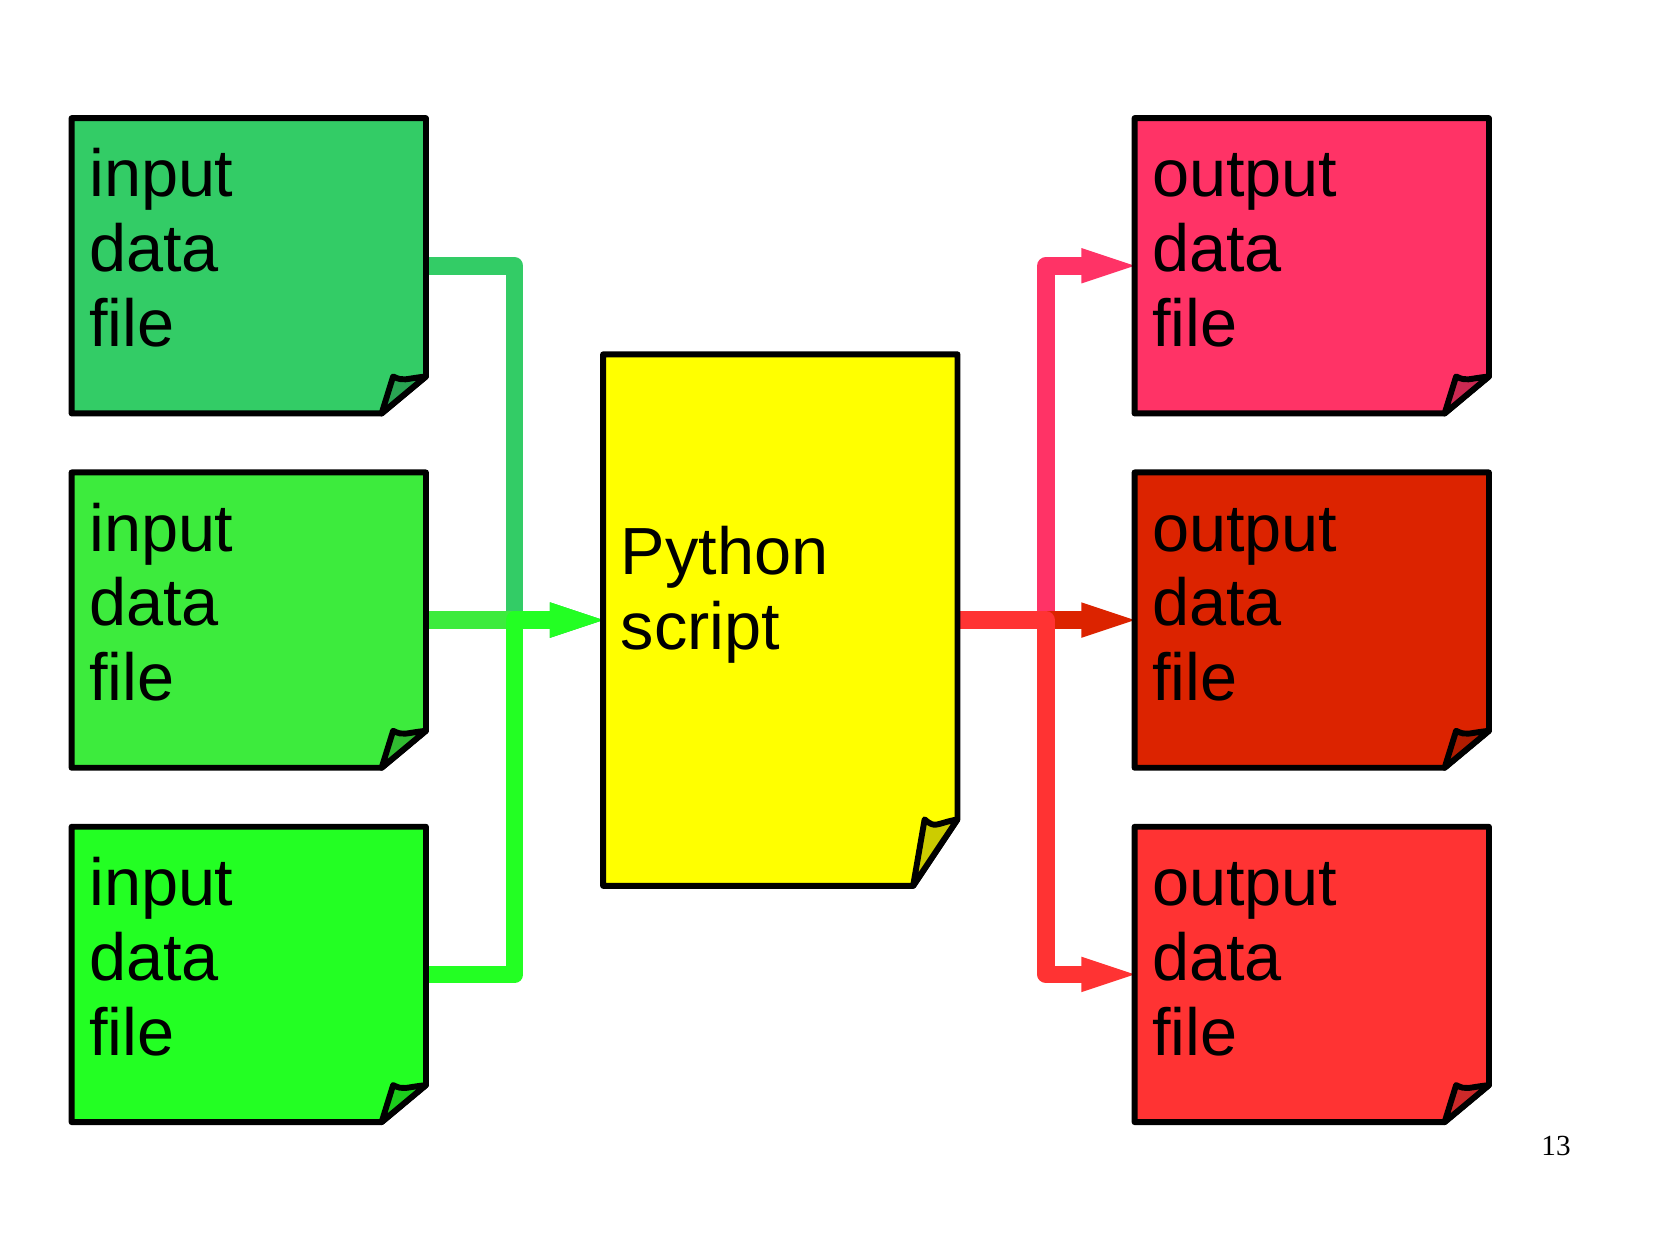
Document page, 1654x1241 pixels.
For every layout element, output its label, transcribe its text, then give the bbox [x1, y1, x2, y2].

text_box input data file [71, 472, 426, 768]
text_box Python script [603, 354, 958, 886]
text_box output data file [1134, 826, 1489, 1123]
text_box input data file [71, 826, 426, 1123]
text_box output data file [1134, 472, 1489, 768]
text_box output data file [1134, 118, 1489, 414]
text_box input data file [71, 118, 426, 414]
